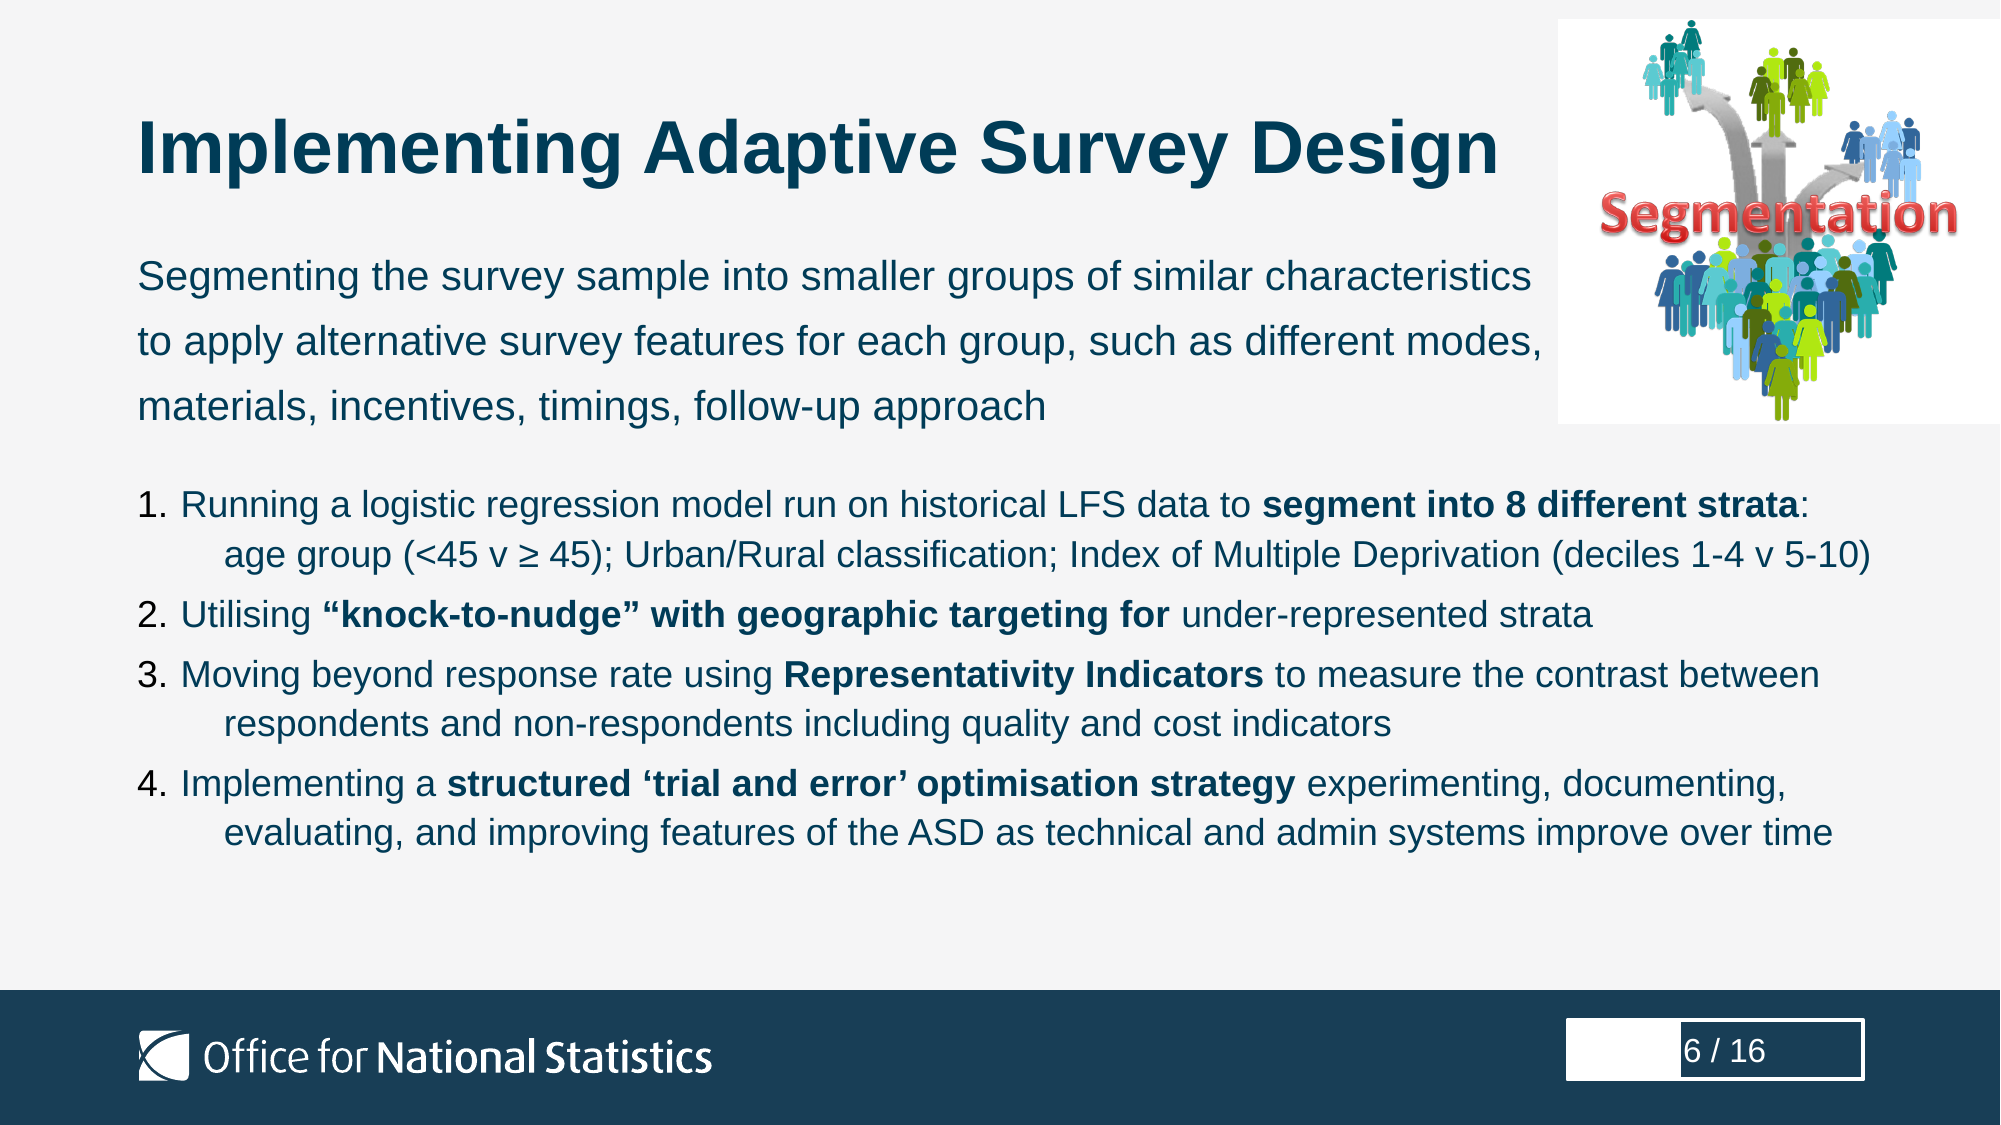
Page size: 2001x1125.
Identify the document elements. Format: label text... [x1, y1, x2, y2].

text_box Segmenting the survey sample into smaller groups of similar characteristics to apply alternative survey features for each group, such as different modes, materials, incentives, timings, follow-up approach [137, 233, 1545, 424]
picture [1557, 18, 2000, 424]
text_box 6 / 16 [1568, 1020, 1863, 1079]
text_box Running a logistic regression model run on historical LFS data to segment into 8 different strata: age group (<45 v ≥ 45); Urban/Rural classification; Index of Multiple Deprivation (deciles 1-4 v 5-10) Utilising “knock-to-nudge” with geographic targeting for under-represented strata Moving beyond response rate using Representativity Indicators to measure the contrast between respondents and non-respondents including quality and cost indicators Implementing a structured ‘trial and error’ optimisation strategy experimenting, documenting, evaluating, and improving features of the ASD as technical and admin systems improve over time [137, 475, 1883, 854]
title Implementing Adaptive Survey Design [137, 105, 1557, 192]
